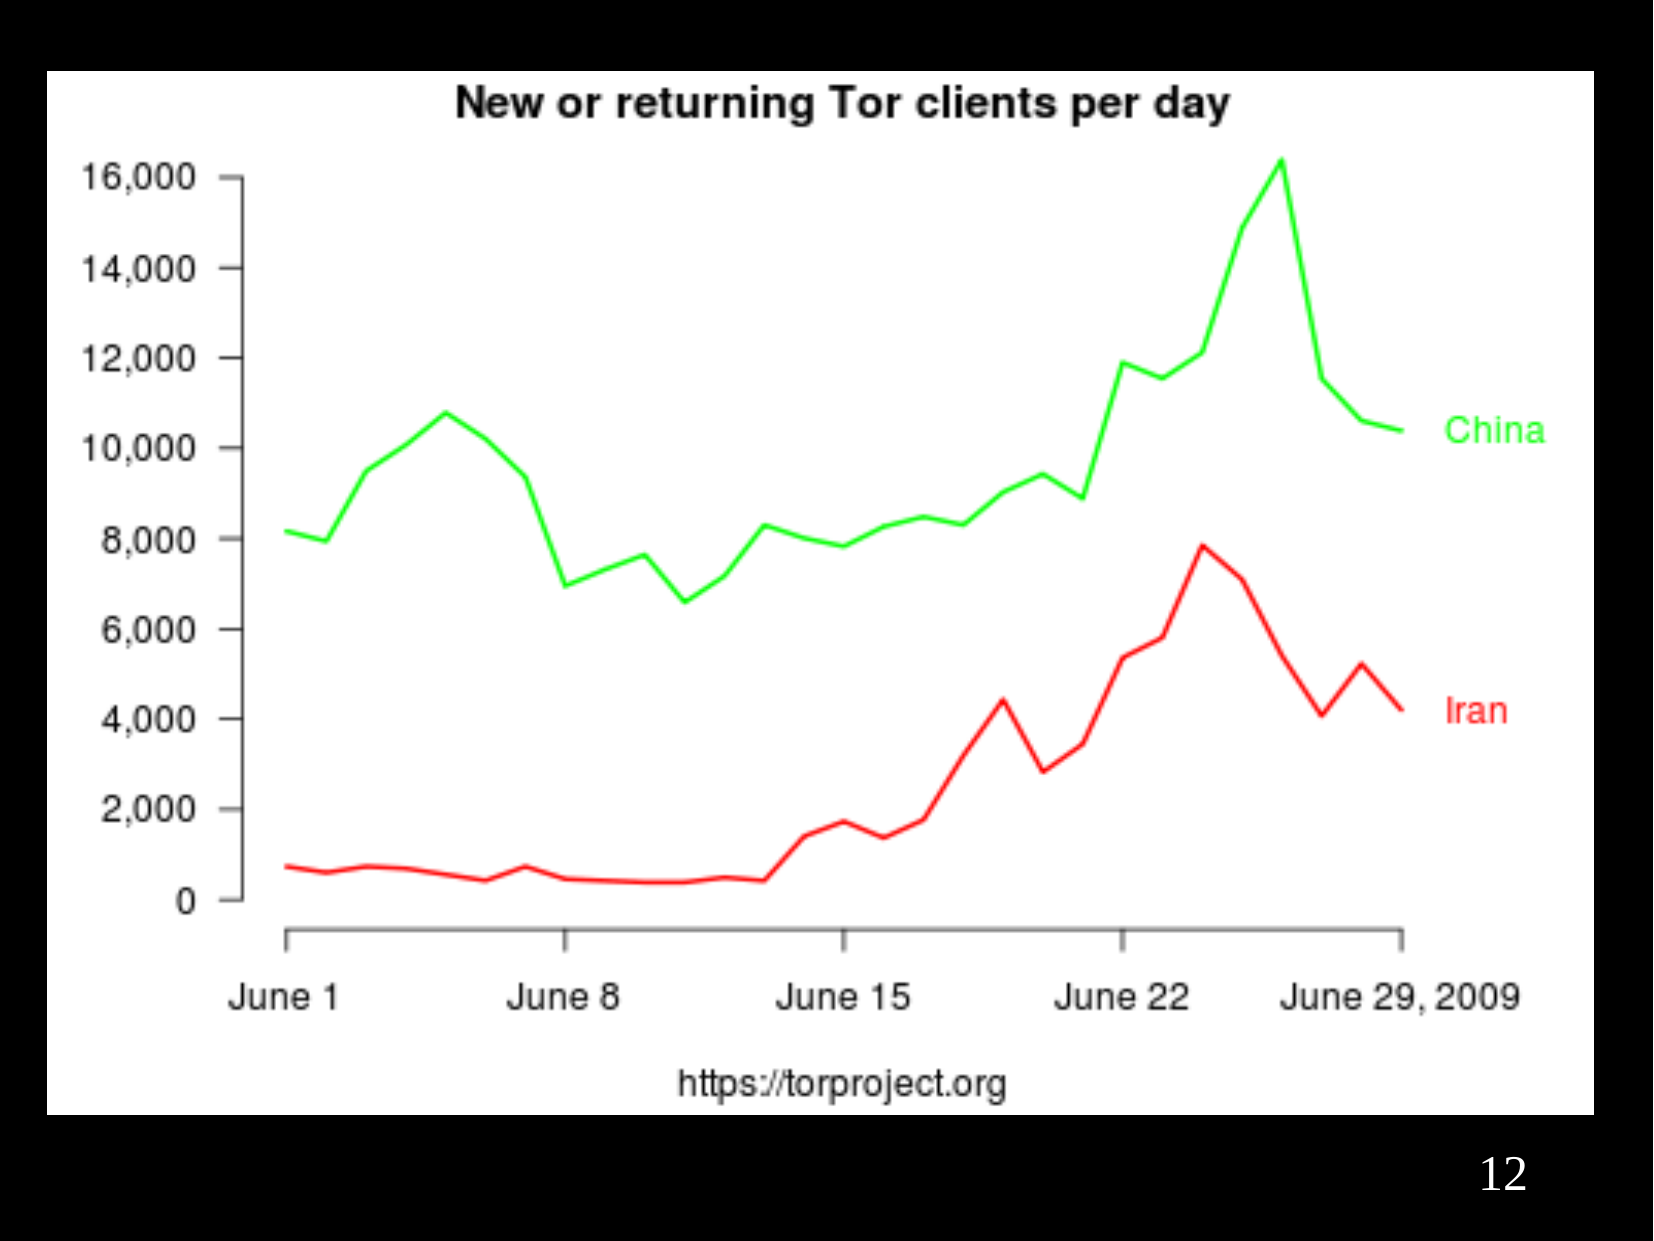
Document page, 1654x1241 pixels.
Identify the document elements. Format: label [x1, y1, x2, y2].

picture [47, 71, 1594, 1115]
